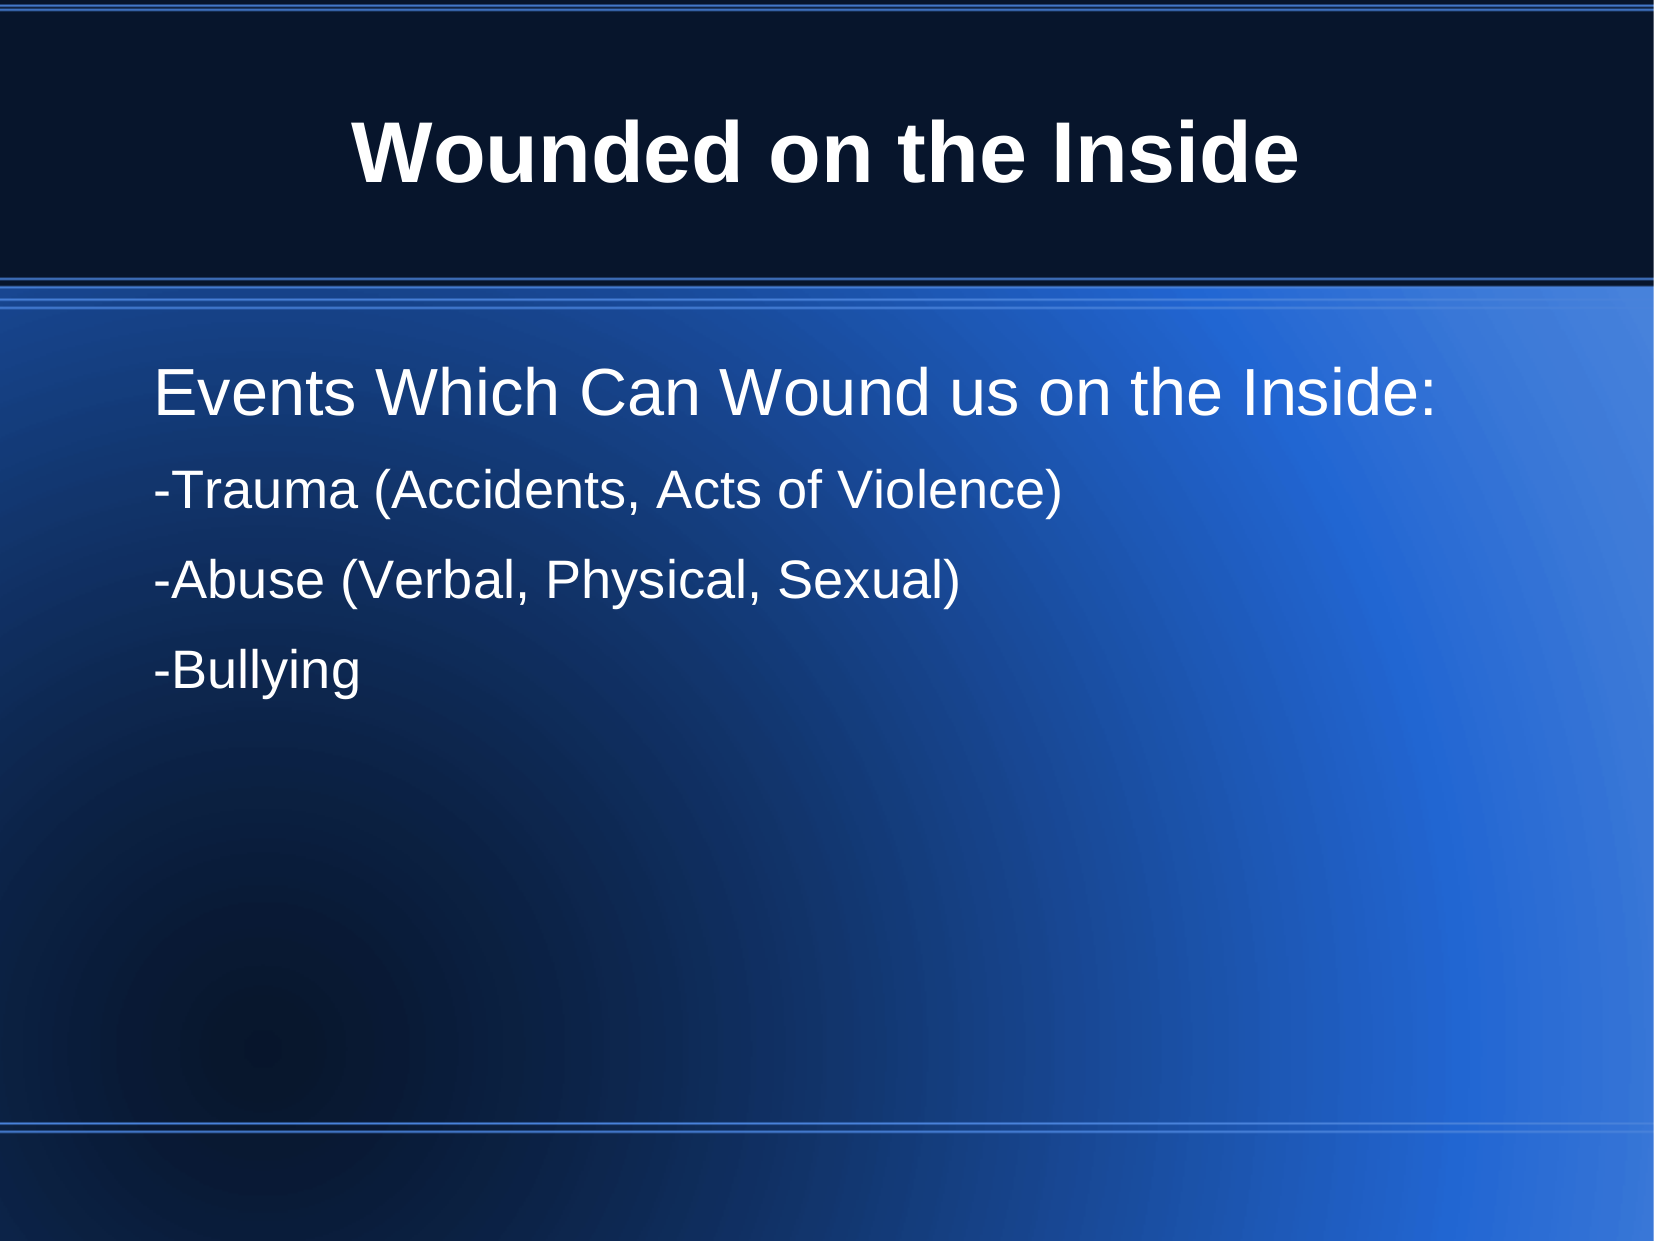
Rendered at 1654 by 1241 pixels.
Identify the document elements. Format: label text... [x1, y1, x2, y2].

title Wounded on the Inside [82, 49, 1571, 257]
picture [0, 0, 1654, 1241]
list Events Which Can Wound us on the Inside: -Trauma (Accidents, Acts of Violence) -Abuse (Verbal, Physical, Sexual) -Bullying [82, 355, 1571, 1075]
